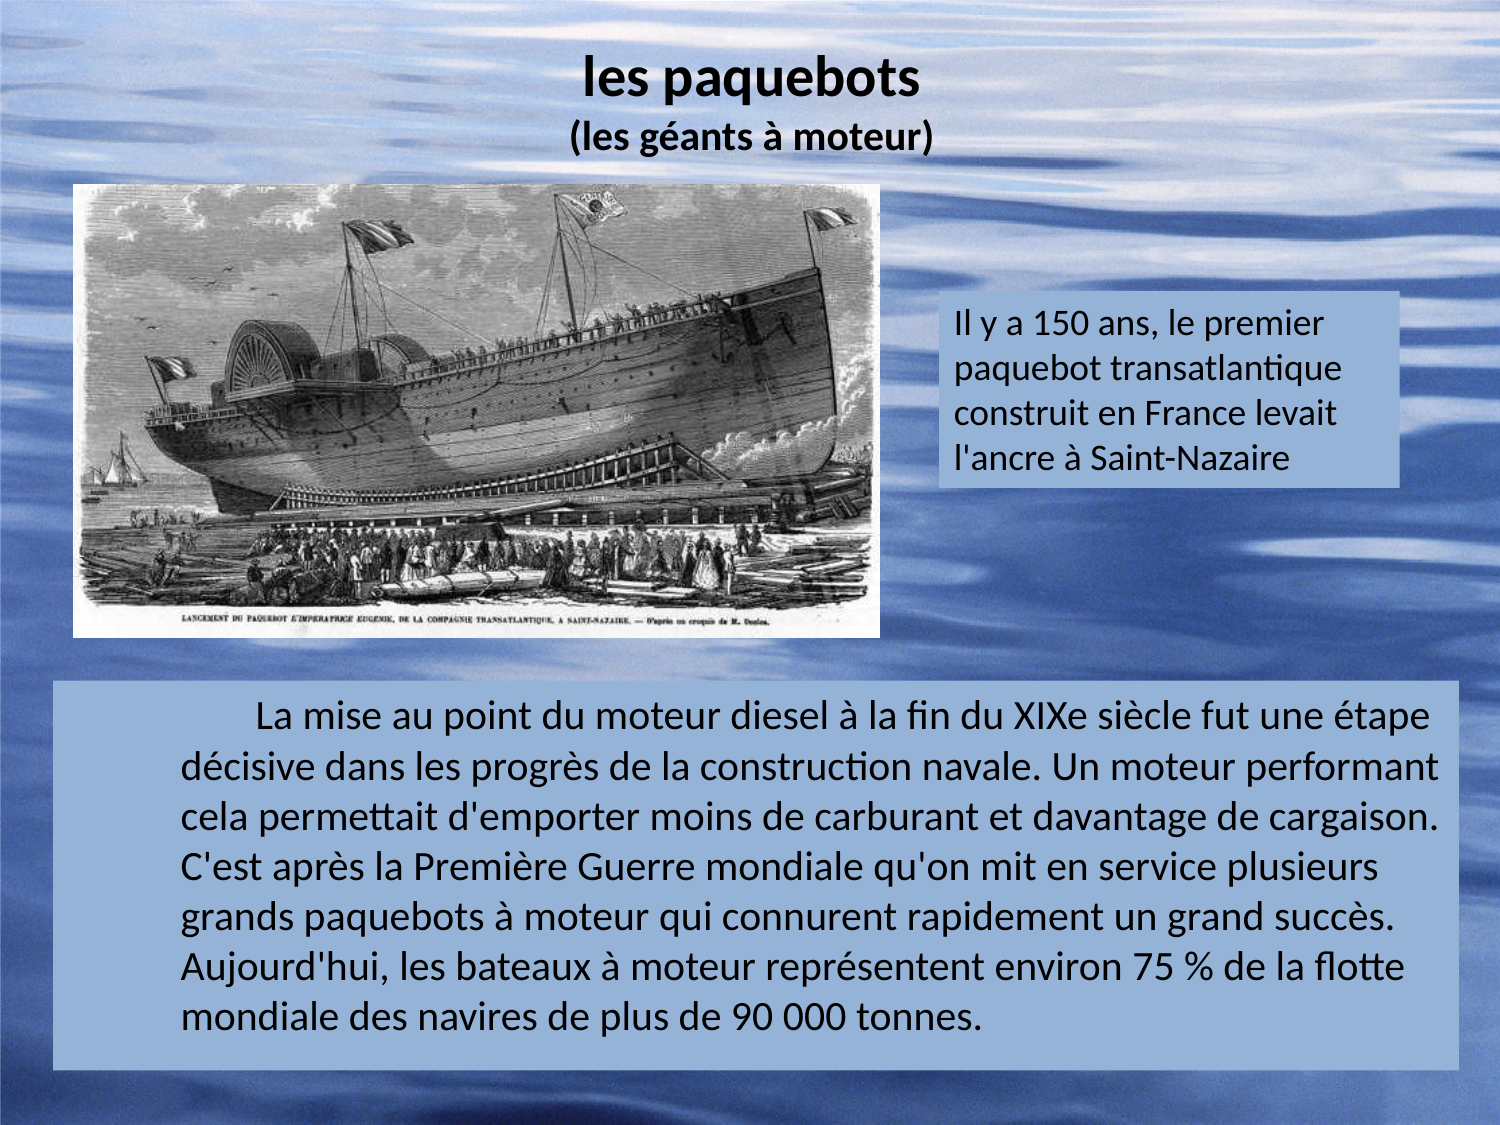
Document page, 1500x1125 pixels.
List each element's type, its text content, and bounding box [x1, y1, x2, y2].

text_box Il y a 150 ans, le premier paquebot transatlantique construit en France levait l'ancre à Saint-Nazaire [939, 290, 1400, 488]
title les paquebots (les géants à moteur) [76, 31, 1427, 149]
picture [0, 0, 1500, 1125]
list La mise au point du moteur diesel à la fin du XIXe siècle fut une étape décisive dans les progrès de la construction navale. Un moteur performant cela permettait d'emporter moins de carburant et davantage de cargaison. C'est après la Première Guerre mondiale qu'on mit en service plusieurs grands paquebots à moteur qui connurent rapidement un grand succès. Aujourd'hui, les bateaux à moteur représentent environ 75 % de la flotte mondiale des navires de plus de 90 000 tonnes. [53, 680, 1459, 1071]
